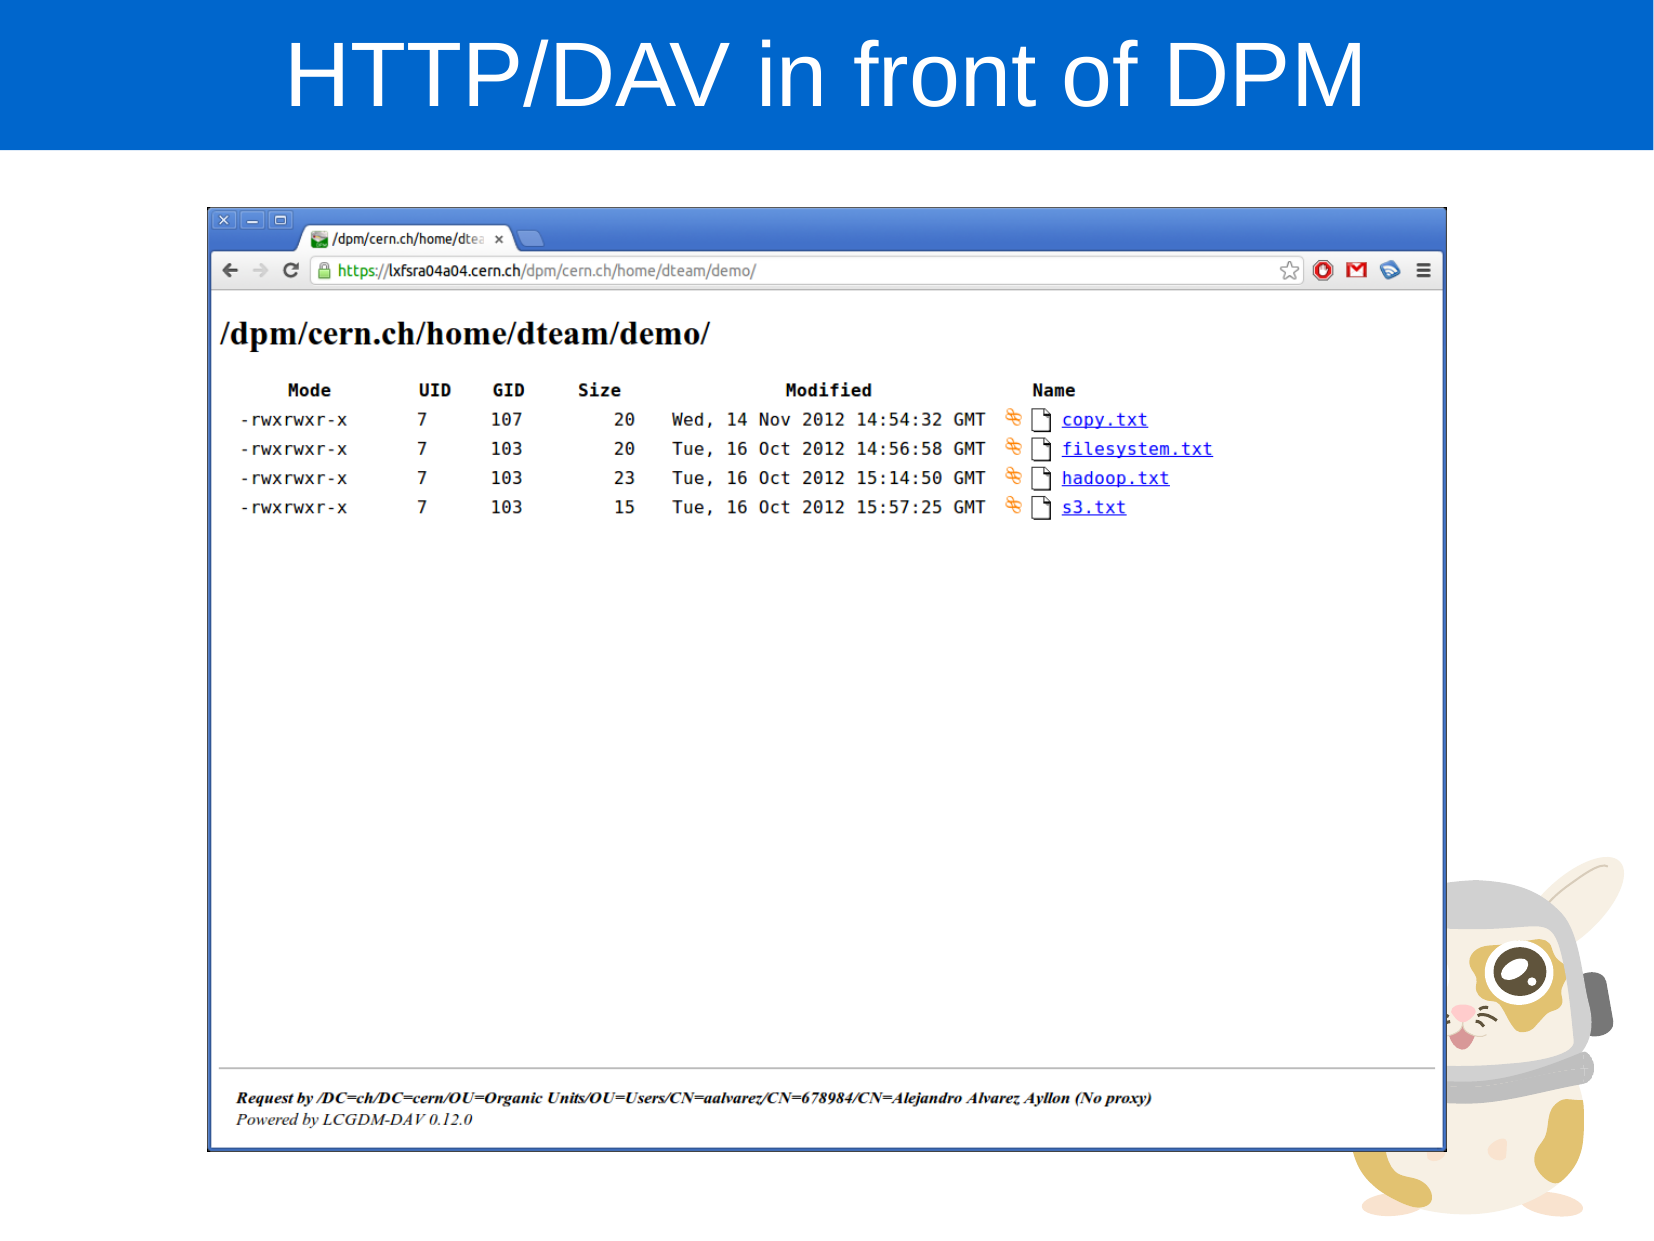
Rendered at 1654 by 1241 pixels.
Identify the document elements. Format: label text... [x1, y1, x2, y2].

title HTTP/DAV in front of DPM [0, 0, 1654, 151]
picture [207, 207, 1447, 1152]
